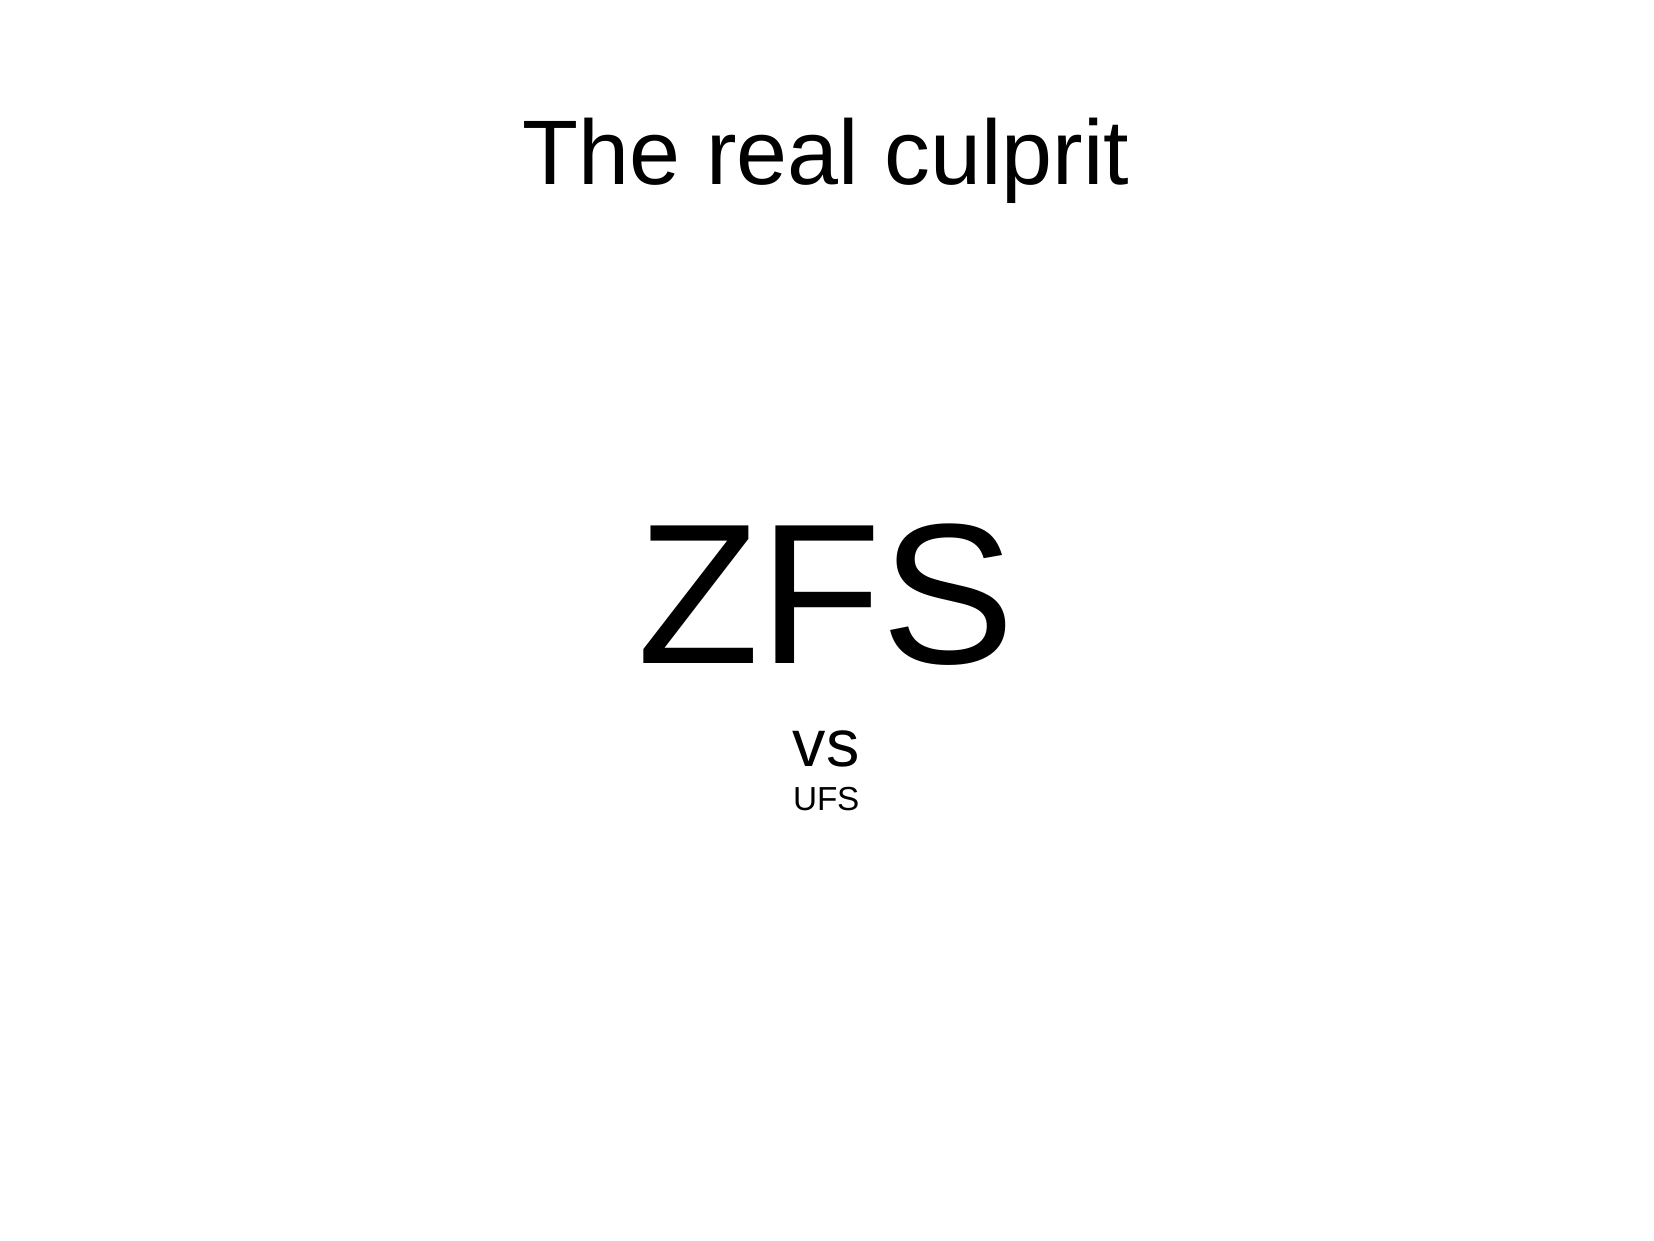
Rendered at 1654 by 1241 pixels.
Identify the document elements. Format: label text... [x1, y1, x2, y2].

title The real culprit [82, 49, 1571, 257]
subtitle ZFS vs UFS [82, 290, 1571, 1010]
